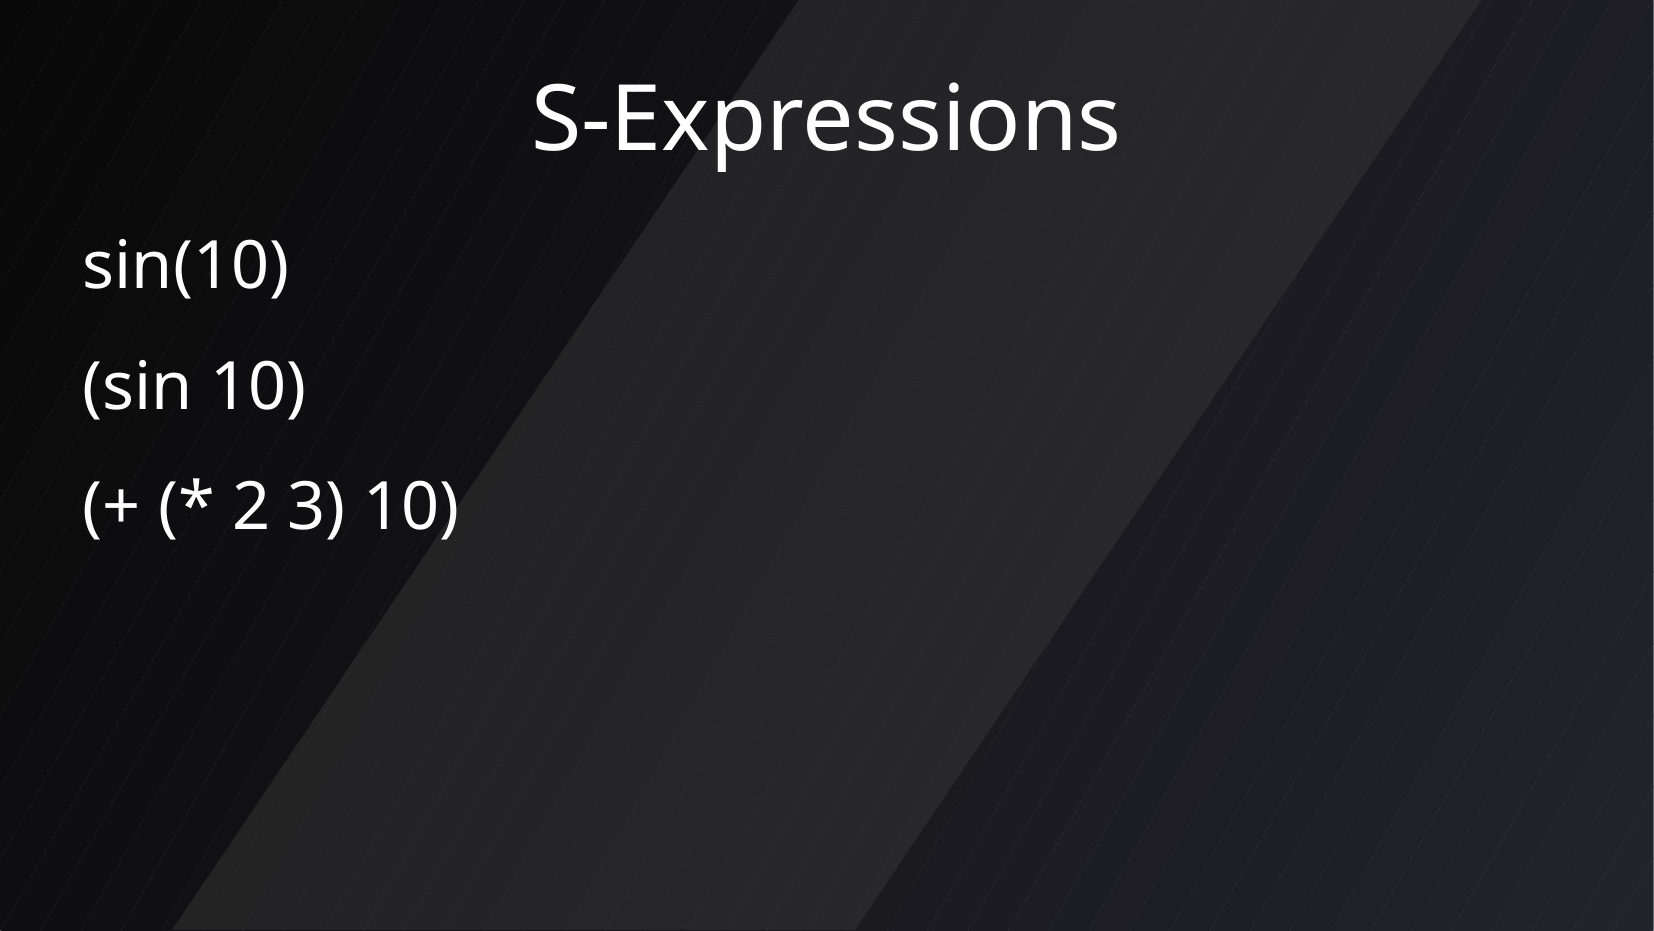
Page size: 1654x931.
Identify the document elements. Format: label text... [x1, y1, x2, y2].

title S-Expressions [82, 37, 1571, 193]
list sin(10) (sin 10) (+ (* 2 3) 10) [82, 217, 1571, 758]
